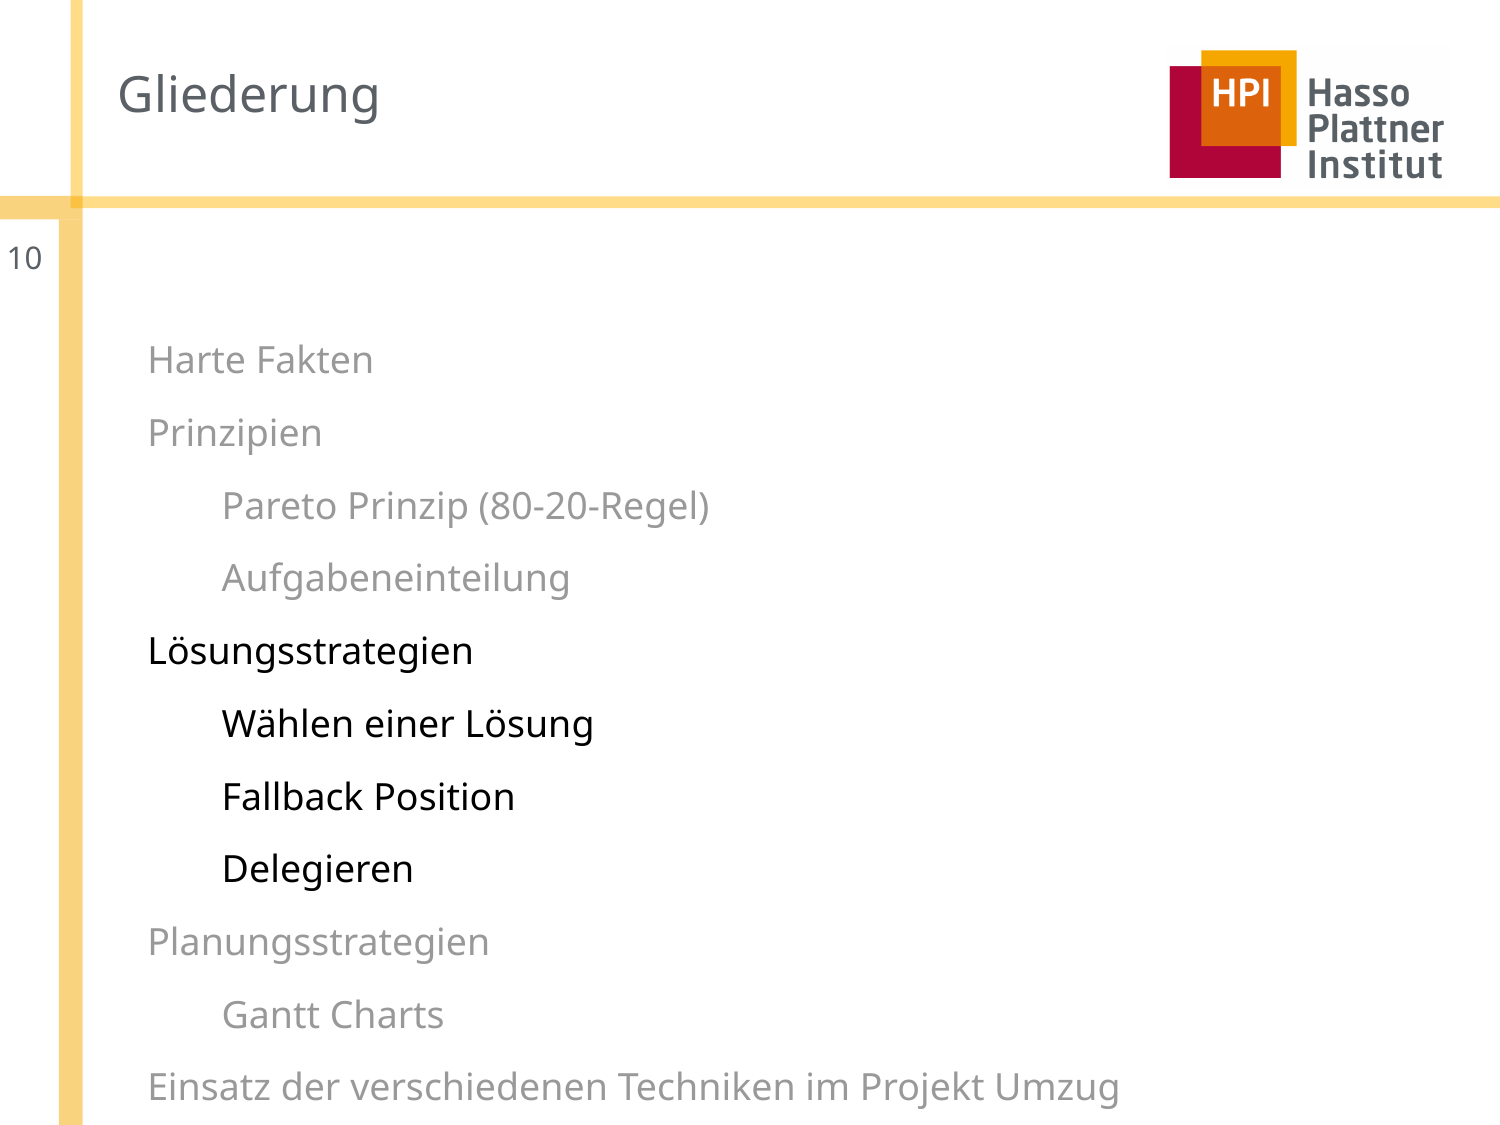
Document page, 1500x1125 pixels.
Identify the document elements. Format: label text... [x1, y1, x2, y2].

title Gliederung [117, 7, 1093, 179]
list Harte Fakten Prinzipien Pareto Prinzip (80-20-Regel) Aufgabeneinteilung Lösungsstrategien Wählen einer Lösung Fallback Position Delegieren Planungsstrategien Gantt Charts Einsatz der verschiedenen Techniken im Projekt Umzug [117, 326, 1459, 1056]
